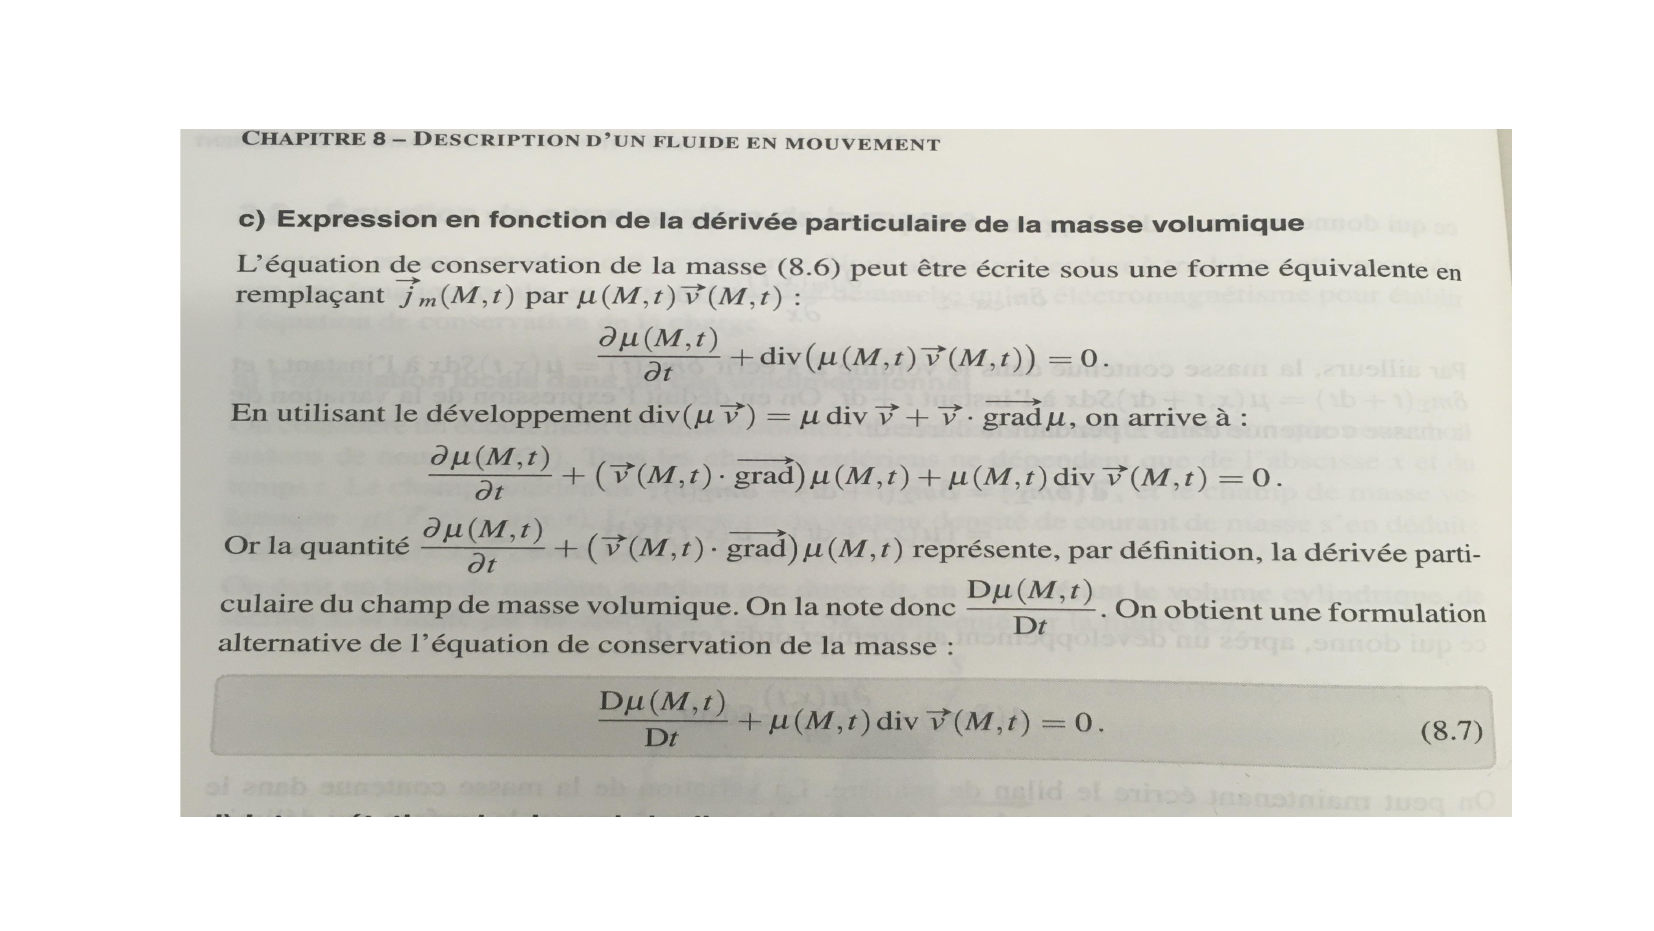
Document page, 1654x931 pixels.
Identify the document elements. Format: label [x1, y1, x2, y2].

picture [180, 129, 1512, 817]
